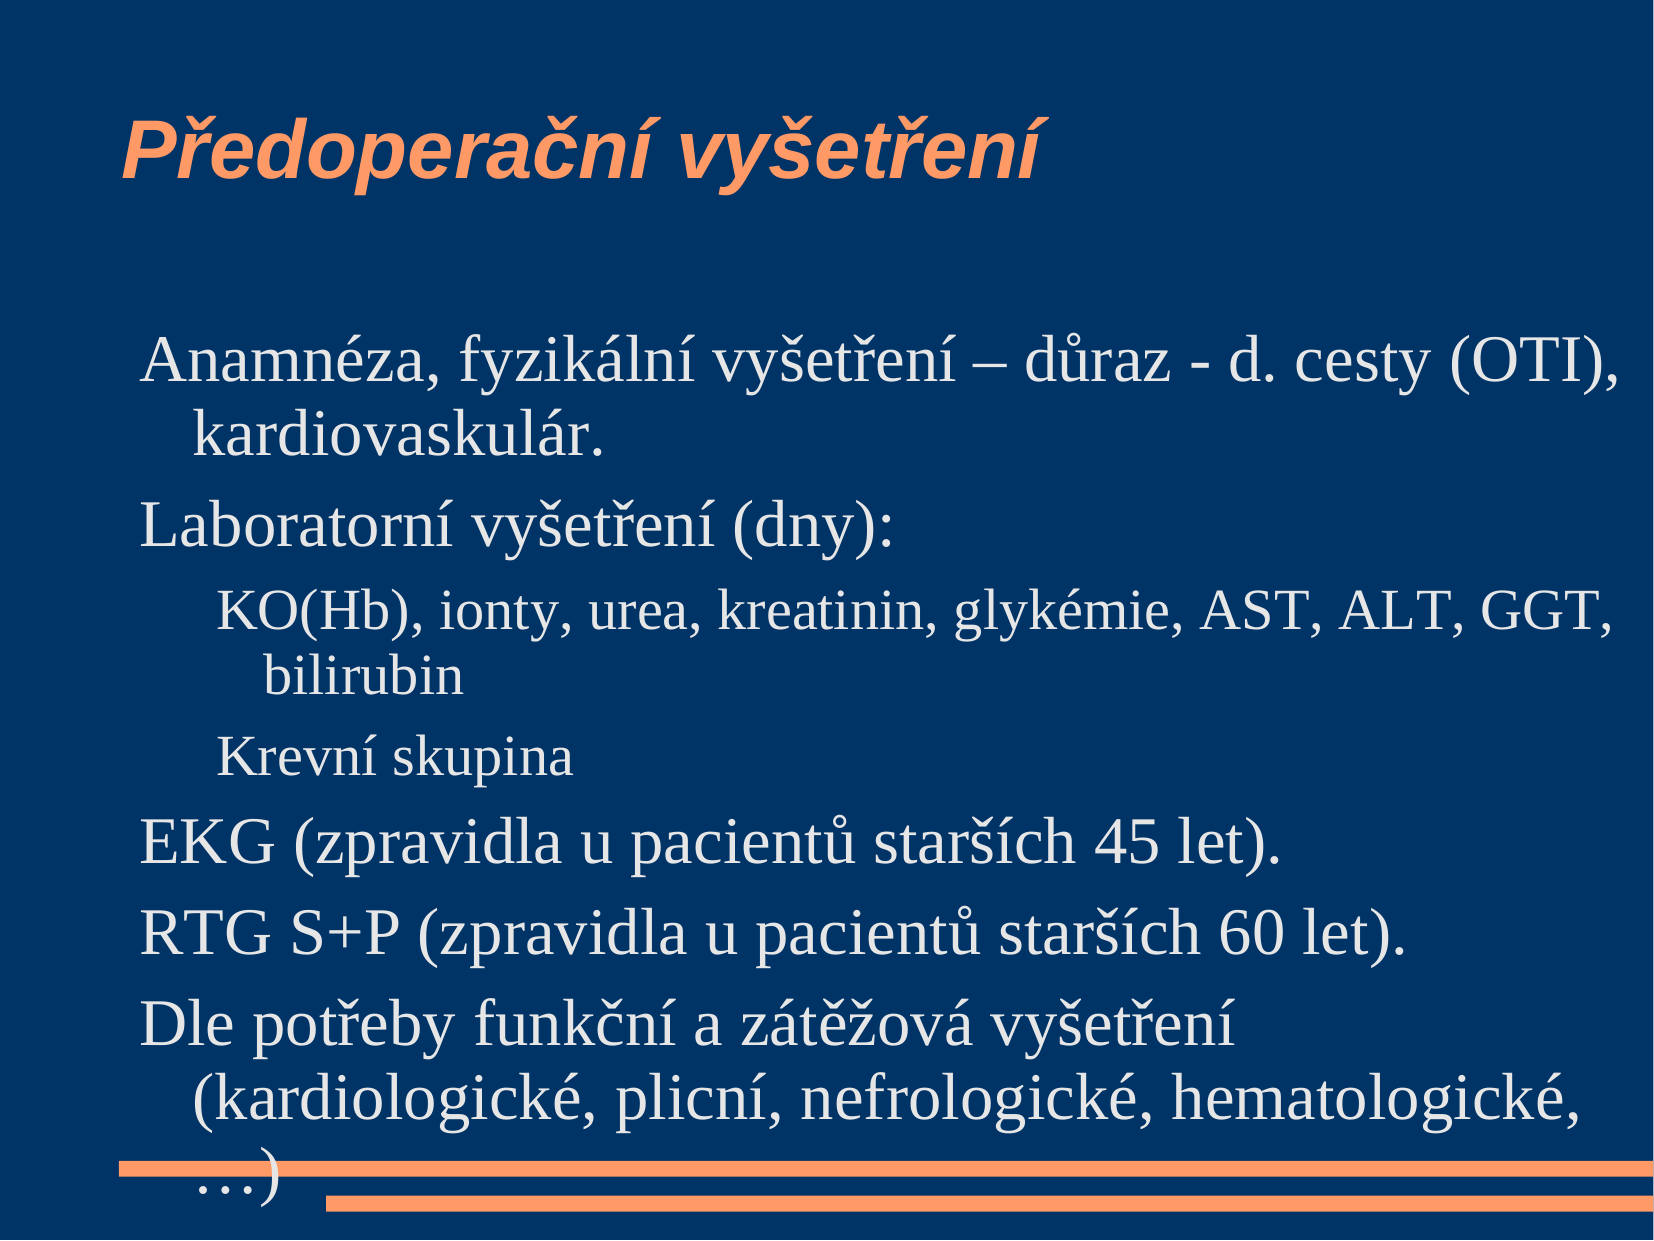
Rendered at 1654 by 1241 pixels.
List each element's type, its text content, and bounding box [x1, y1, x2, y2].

list Anamnéza, fyzikální vyšetření – důraz - d. cesty (OTI), kardiovaskulár. Laboratorní vyšetření (dny): KO(Hb), ionty, urea, kreatinin, glykémie, AST, ALT, GGT, bilirubin Krevní skupina EKG (zpravidla u pacientů starších 45 let). RTG S+P (zpravidla u pacientů starších 60 let). Dle potřeby funkční a zátěžová vyšetření (kardiologické, plicní, nefrologické, hematologické, …) [121, 322, 1654, 1211]
title Předoperační vyšetření [121, 46, 1534, 254]
